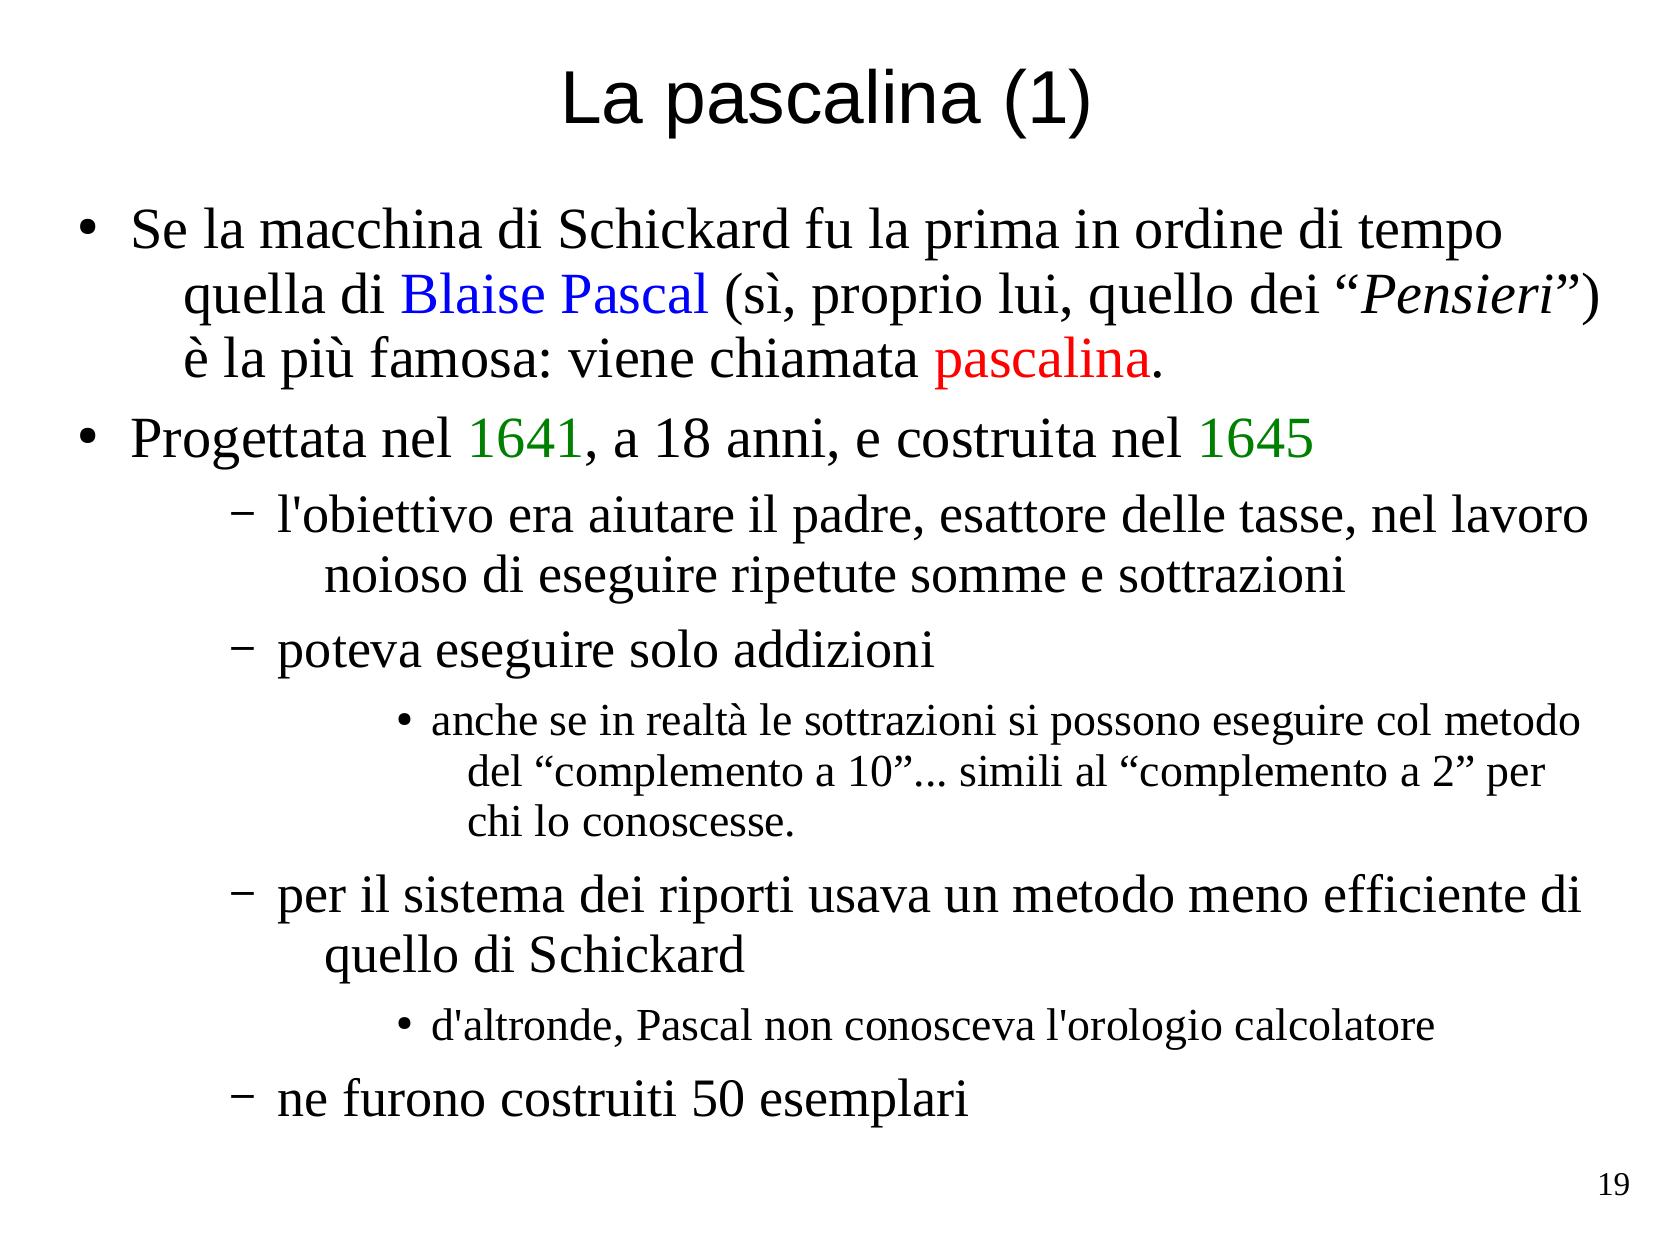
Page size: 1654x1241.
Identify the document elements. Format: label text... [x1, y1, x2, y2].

list Se la macchina di Schickard fu la prima in ordine di tempo quella di Blaise Pascal (sì, proprio lui, quello dei “Pensieri”) è la più famosa: viene chiamata pascalina. Progettata nel 1641, a 18 anni, e costruita nel 1645 l'obiettivo era aiutare il padre, esattore delle tasse, nel lavoro noioso di eseguire ripetute somme e sottrazioni poteva eseguire solo addizioni anche se in realtà le sottrazioni si possono eseguire col metodo del “complemento a 10”... simili al “complemento a 2” per chi lo conoscesse. per il sistema dei riporti usava un metodo meno efficiente di quello di Schickard d'altronde, Pascal non conosceva l'orologio calcolatore ne furono costruiti 50 esemplari [42, 196, 1612, 1187]
title La pascalina (1) [37, 30, 1617, 166]
